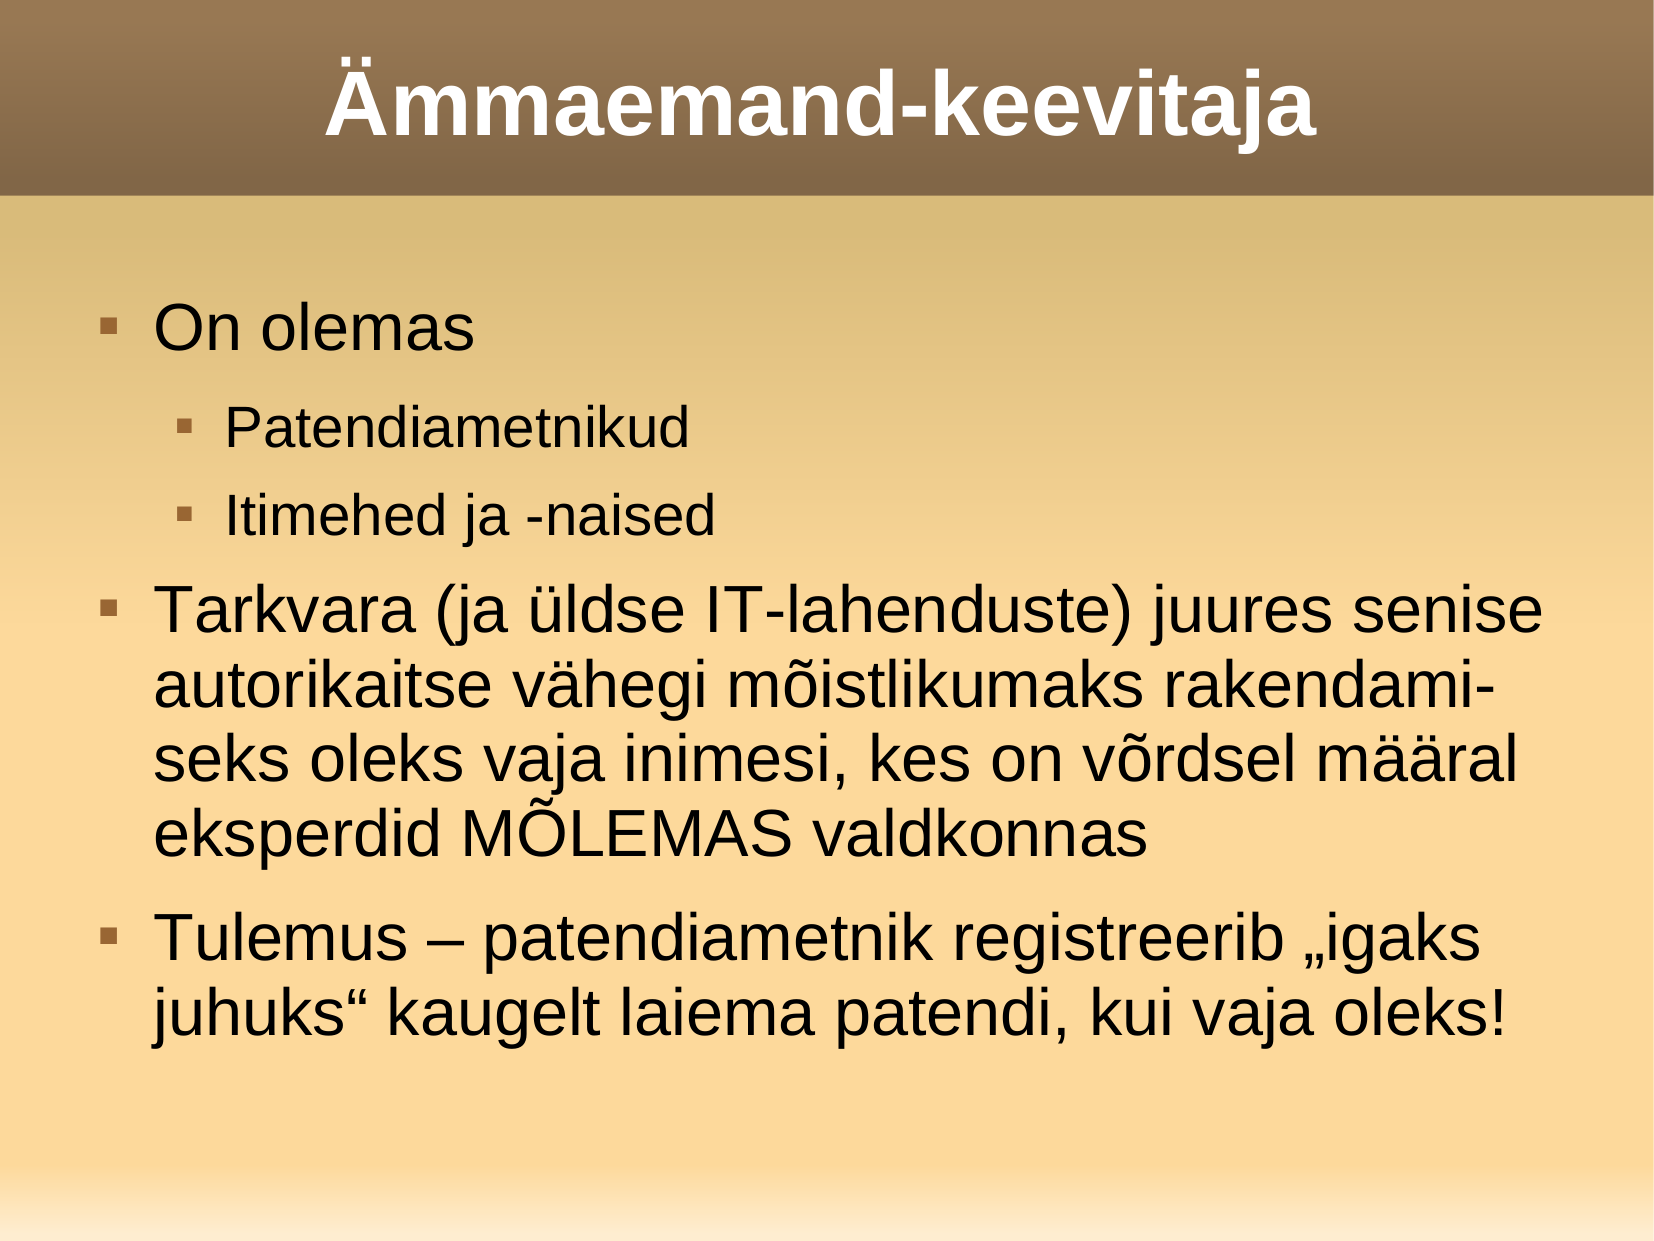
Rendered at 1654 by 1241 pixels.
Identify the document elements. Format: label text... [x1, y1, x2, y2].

picture [0, 0, 1654, 1241]
title Ämmaemand-keevitaja [76, 7, 1565, 200]
list On olemas Patendiametnikud Itimehed ja -naised Tarkvara (ja üldse IT-lahenduste) juures senise autorikaitse vähegi mõistlikumaks rakendami-seks oleks vaja inimesi, kes on võrdsel määral eksperdid MÕLEMAS valdkonnas Tulemus – patendiametnik registreerib „igaks juhuks“ kaugelt laiema patendi, kui vaja oleks! [82, 290, 1571, 1094]
